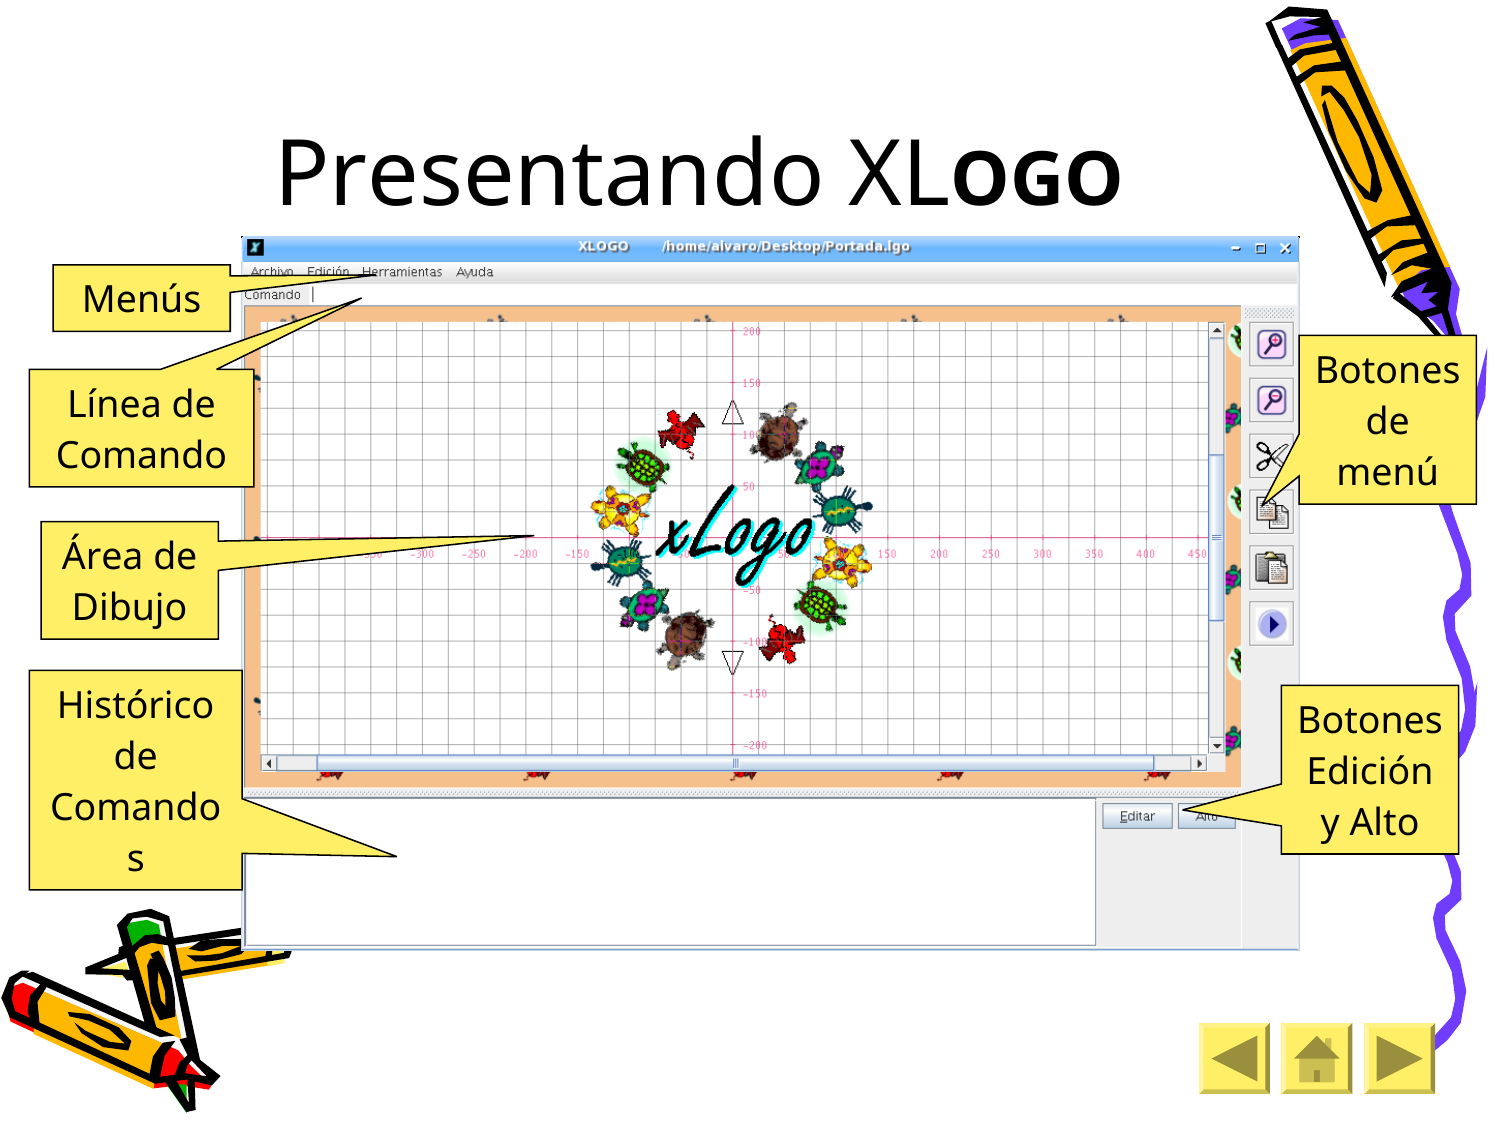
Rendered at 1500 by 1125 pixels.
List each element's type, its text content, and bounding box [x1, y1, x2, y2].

text_box Histórico de Comandos [29, 670, 397, 890]
text_box Menús [53, 264, 377, 332]
text_box Botones Edición y Alto [1182, 685, 1459, 854]
text_box [1366, 1023, 1436, 1094]
text_box Línea de Comando [29, 298, 362, 487]
text_box [1283, 1023, 1353, 1094]
text_box Botones de menú [1261, 335, 1477, 507]
text_box [1200, 1023, 1270, 1094]
text_box Área de Dibujo [41, 521, 535, 640]
picture [241, 236, 1300, 951]
title Presentando XLOGO [135, 96, 1263, 241]
